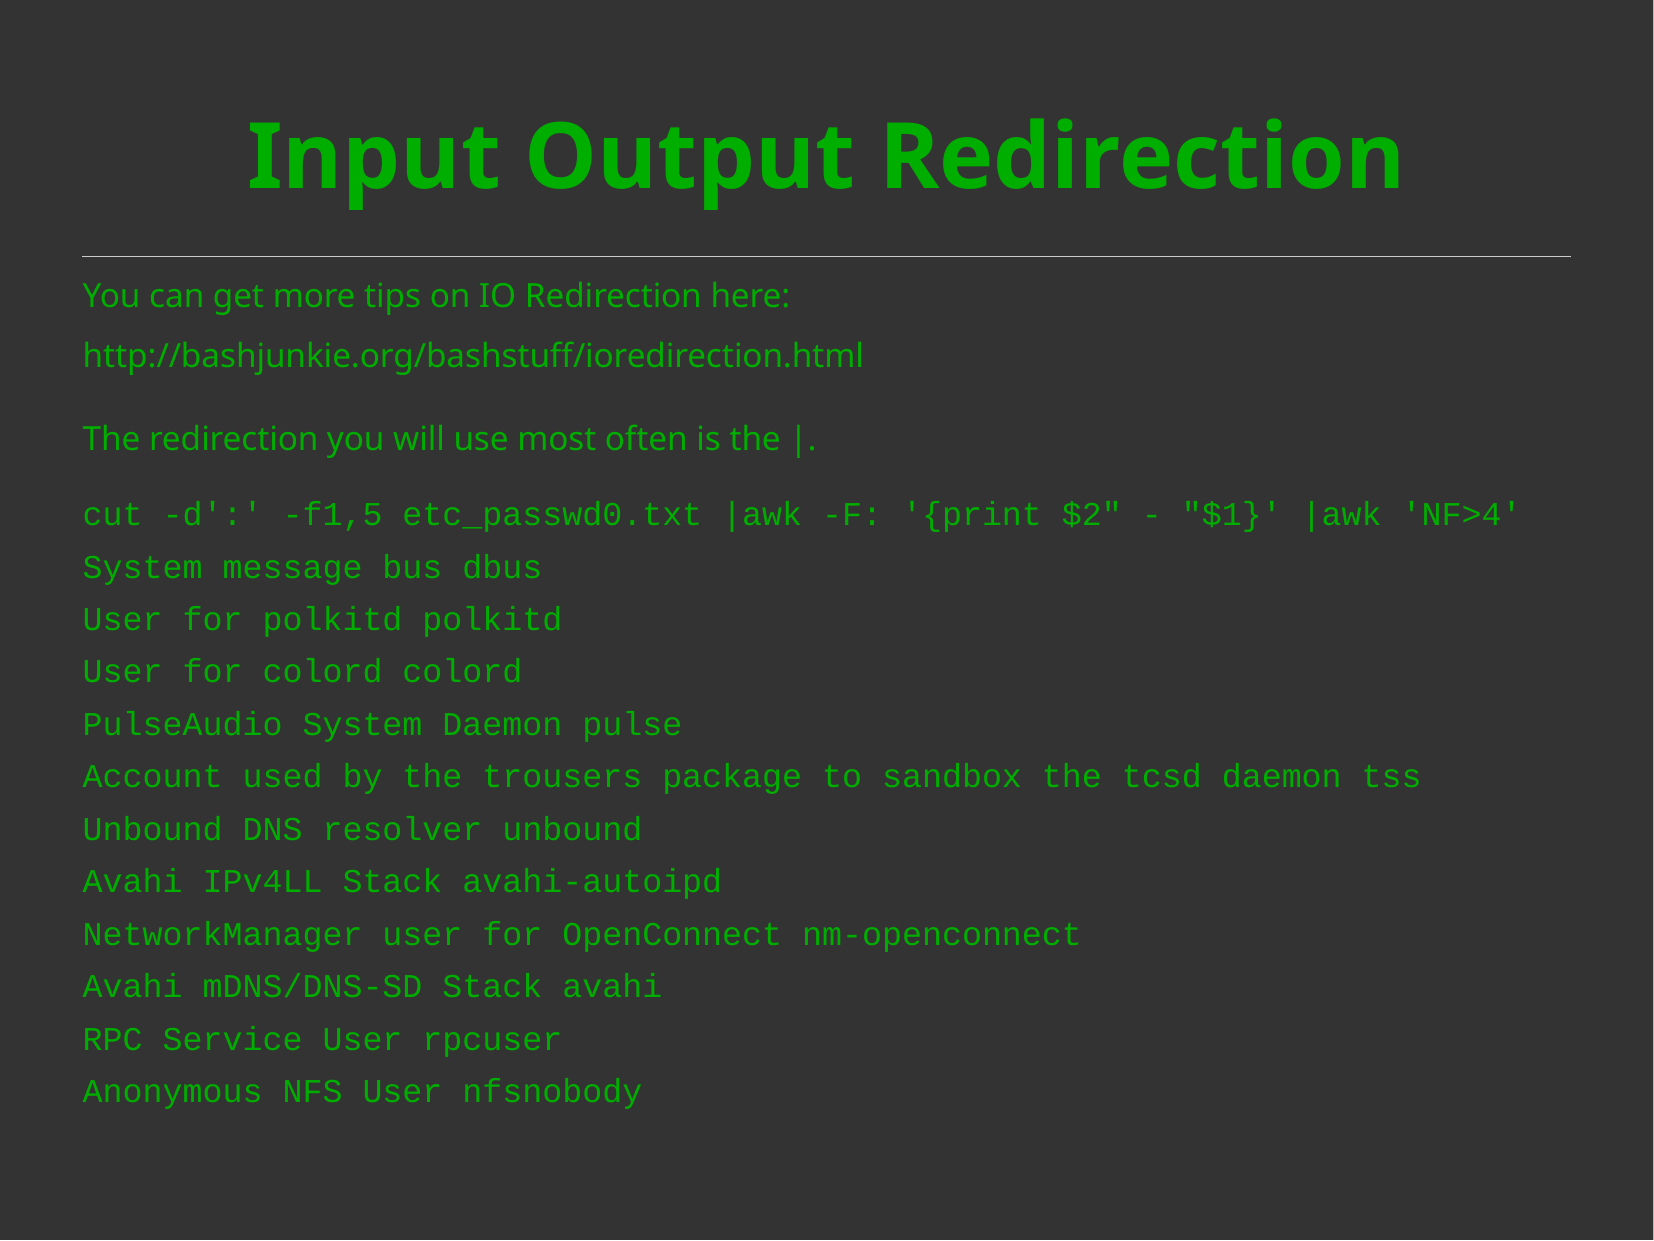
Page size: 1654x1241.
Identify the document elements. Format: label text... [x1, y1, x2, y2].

title Input Output Redirection [82, 49, 1571, 257]
list You can get more tips on IO Redirection here: http://bashjunkie.org/bashstuff/ioredirection.html The redirection you will use most often is the |. cut -d':' -f1,5 etc_passwd0.txt |awk -F: '{print $2" - "$1}' |awk 'NF>4' System message bus dbus User for polkitd polkitd User for colord colord PulseAudio System Daemon pulse Account used by the trousers package to sandbox the tcsd daemon tss Unbound DNS resolver unbound Avahi IPv4LL Stack avahi-autoipd NetworkManager user for OpenConnect nm-openconnect Avahi mDNS/DNS-SD Stack avahi RPC Service User rpcuser Anonymous NFS User nfsnobody [82, 271, 1571, 1123]
